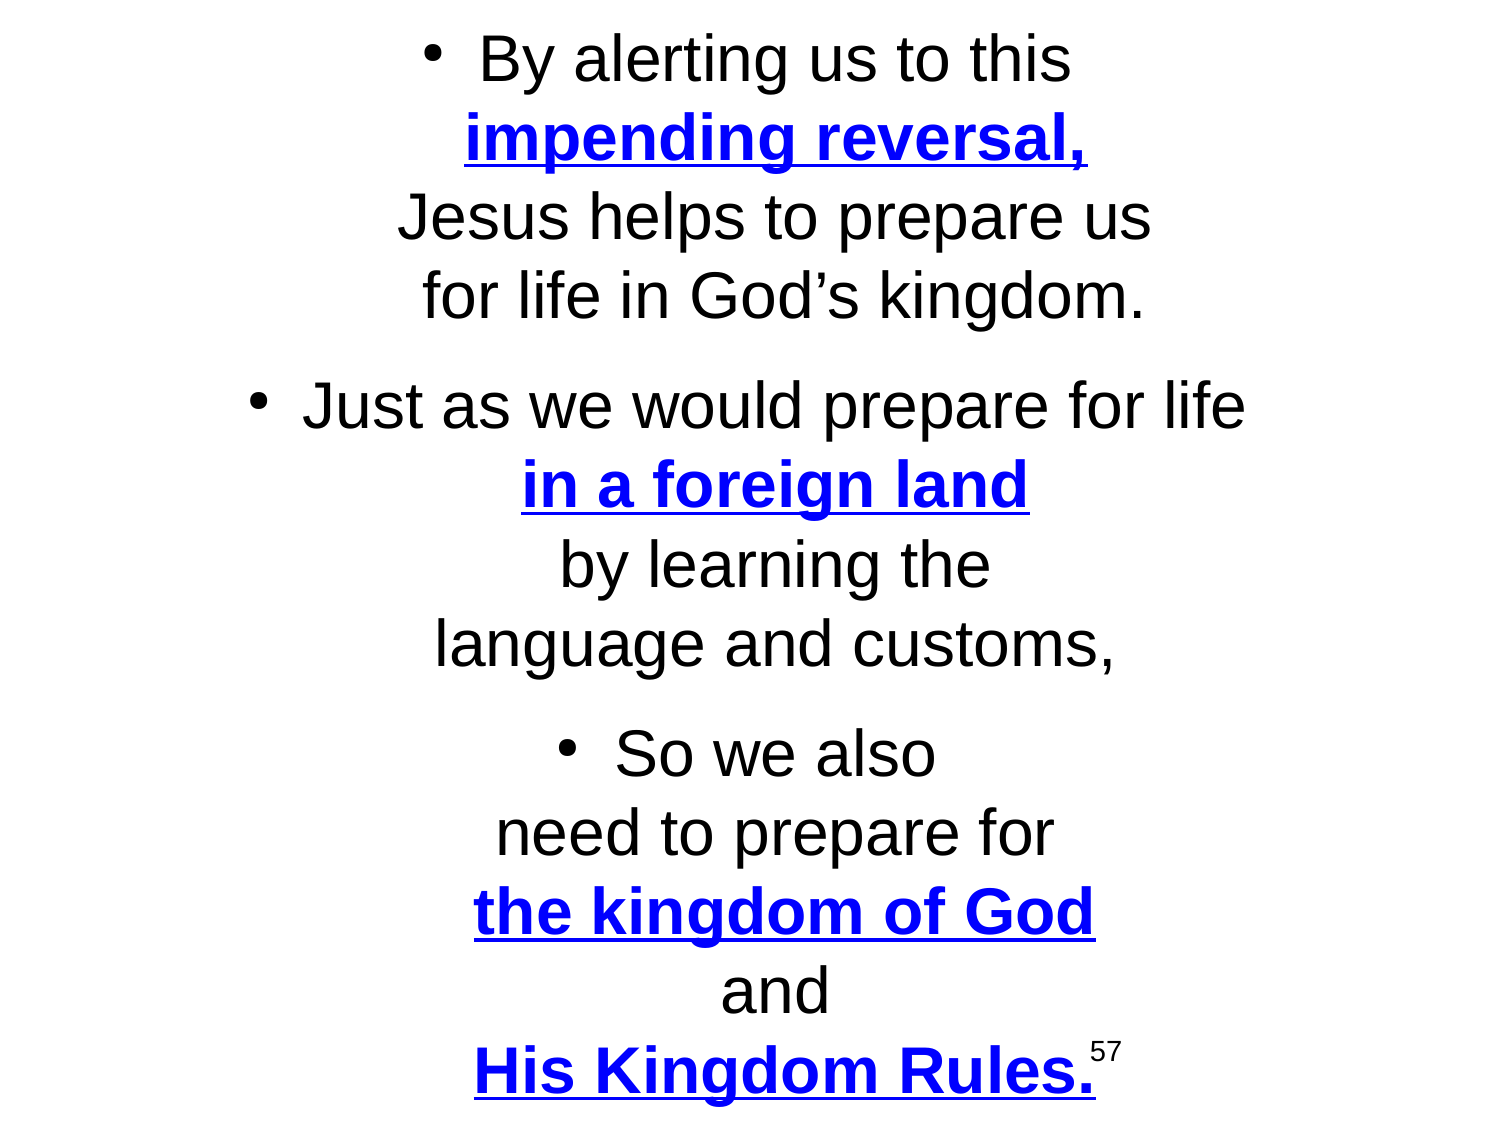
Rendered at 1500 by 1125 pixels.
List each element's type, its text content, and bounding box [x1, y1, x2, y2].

list By alerting us to this impending reversal, Jesus helps to prepare us for life in God’s kingdom. Just as we would prepare for life in a foreign land by learning the language and customs, So we also need to prepare for the kingdom of God and His Kingdom Rules. [15, 15, 1486, 1111]
